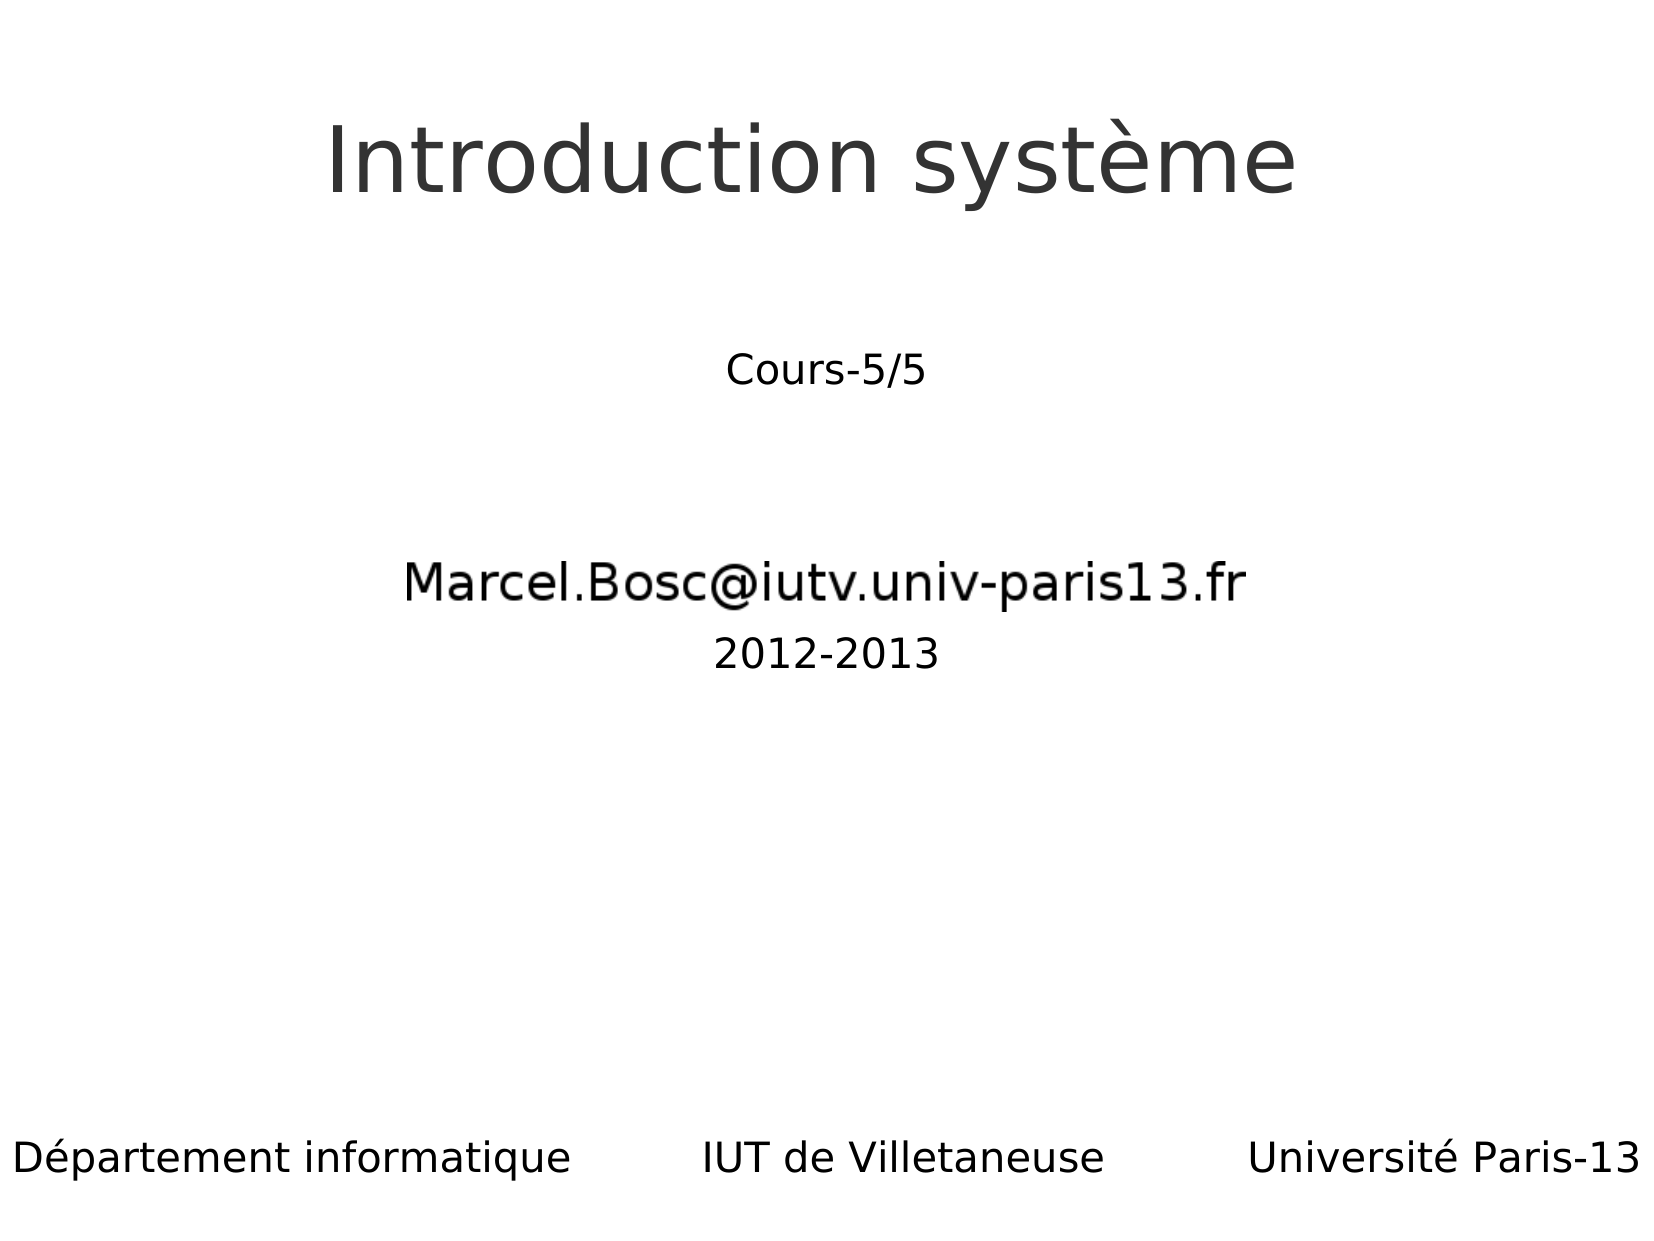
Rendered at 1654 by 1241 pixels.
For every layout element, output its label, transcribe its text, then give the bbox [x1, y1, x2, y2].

text_box IUT de Villetaneuse [701, 1133, 1106, 1241]
text_box Université Paris-13 [1247, 1133, 1642, 1241]
text_box Département informatique [11, 1133, 572, 1241]
title Introduction système [122, 33, 1504, 222]
text_box 2012-2013 [713, 630, 941, 679]
text_box Cours-5/5 [725, 345, 928, 395]
picture [407, 561, 1246, 612]
